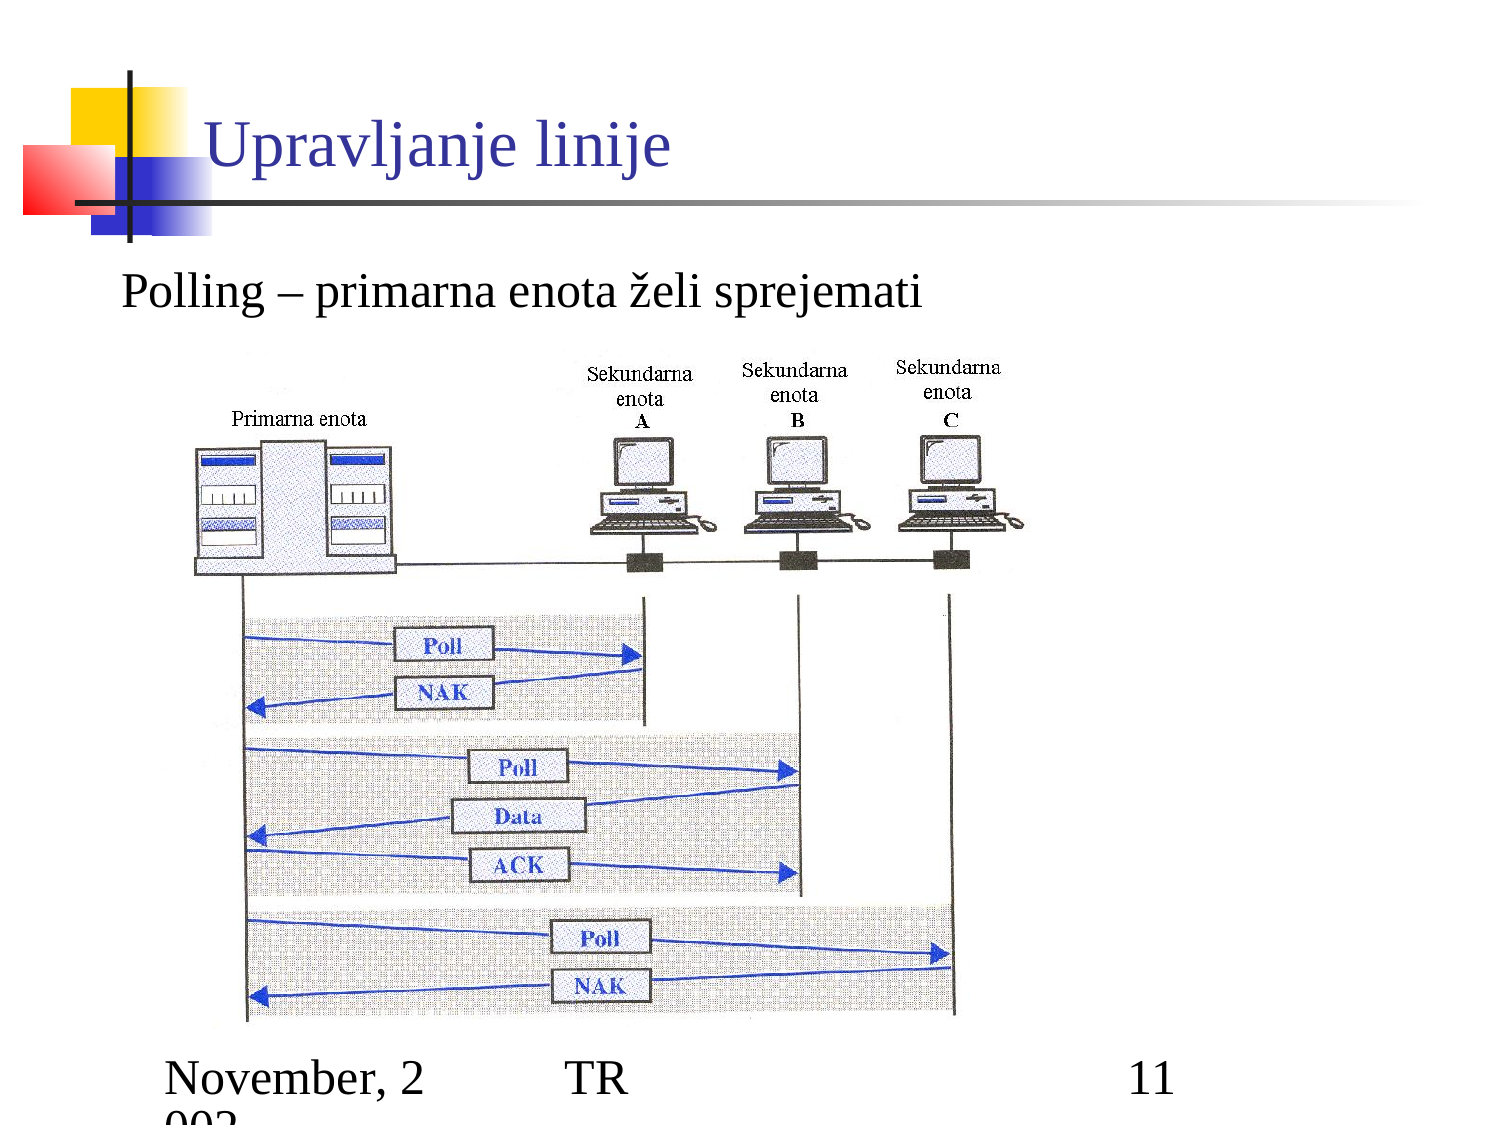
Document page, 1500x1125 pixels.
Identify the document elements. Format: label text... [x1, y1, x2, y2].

picture [162, 349, 1038, 1029]
list Polling – primarna enota želi sprejemati [50, 249, 1469, 351]
title Upravljanje linije [188, 92, 1468, 188]
